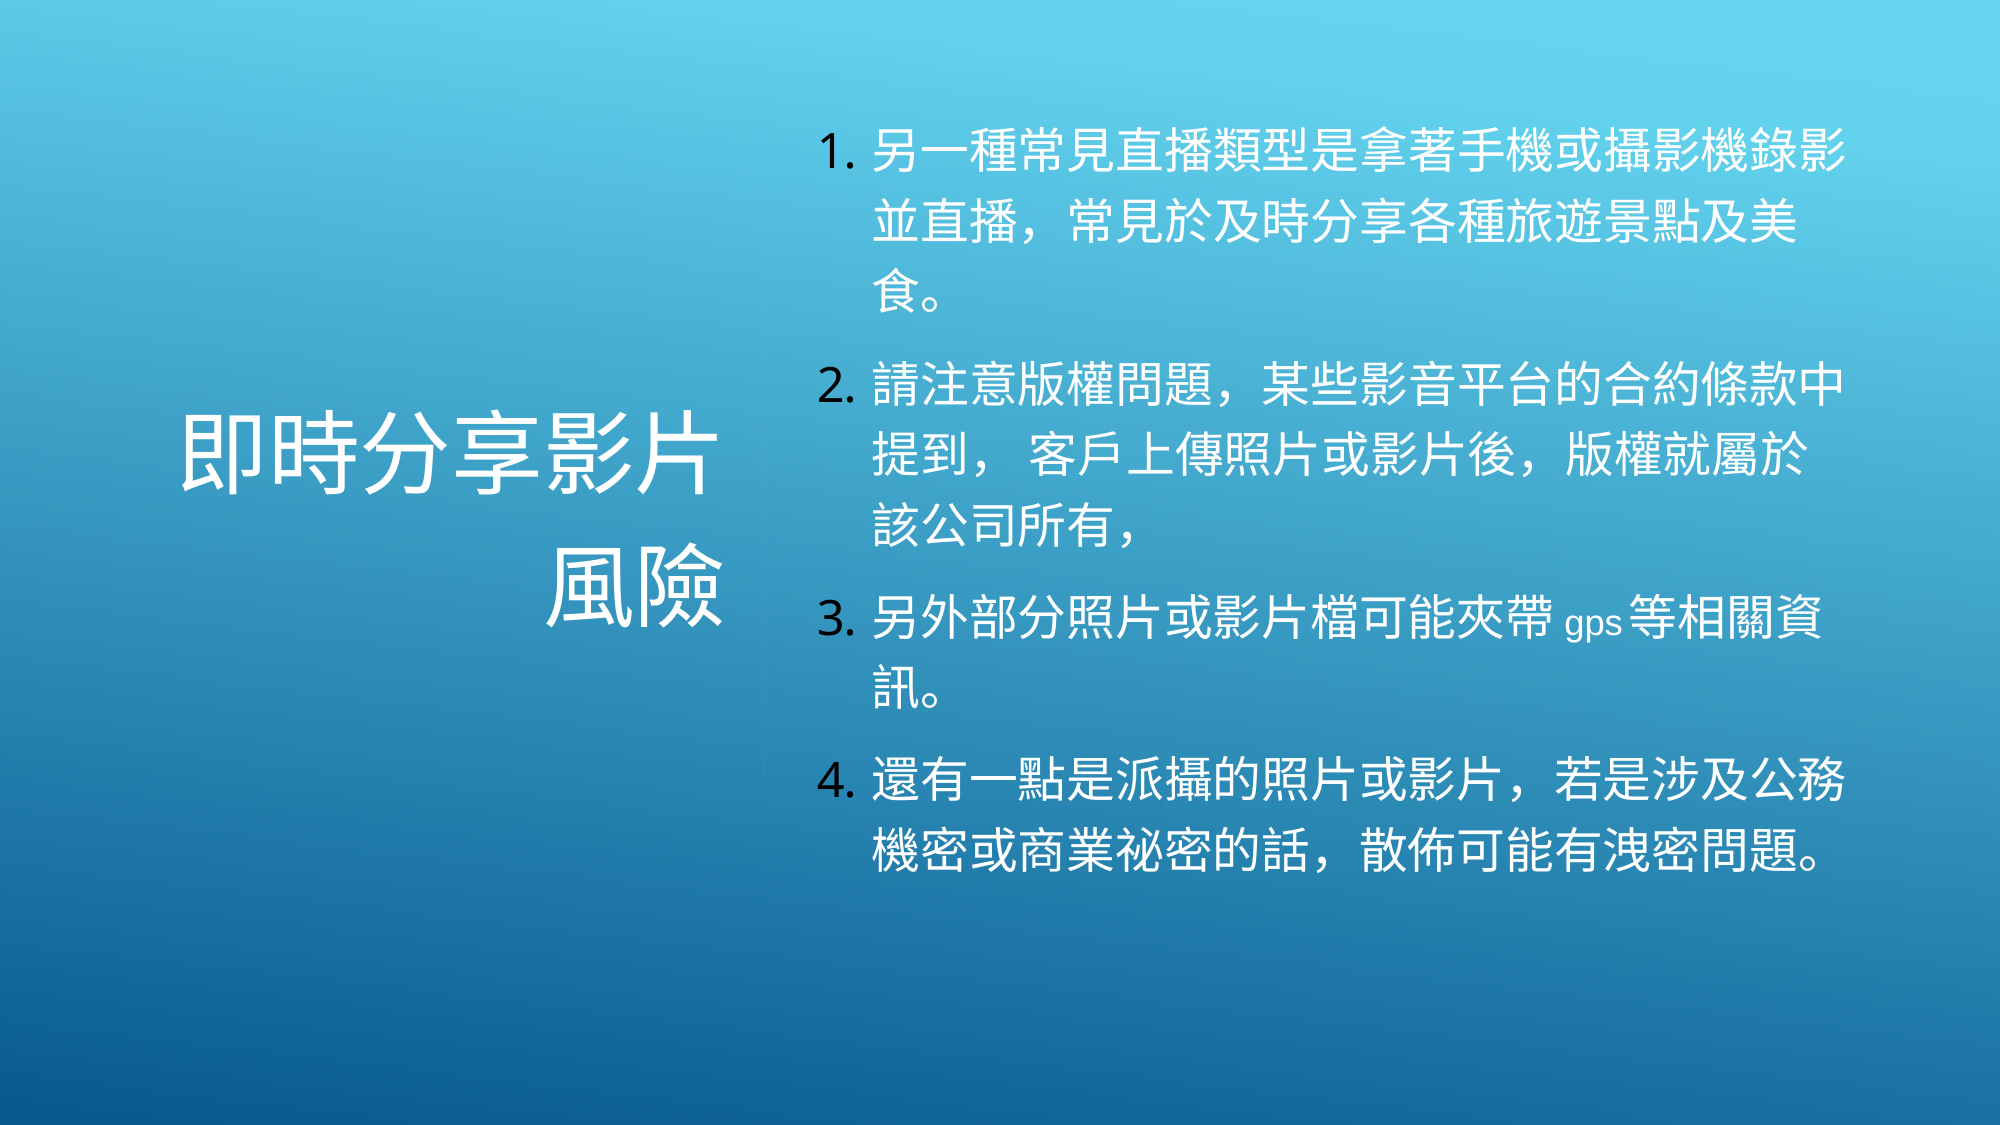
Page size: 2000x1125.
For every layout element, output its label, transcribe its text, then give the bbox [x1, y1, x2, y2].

title 即時分享影片風險 [112, 112, 727, 915]
text_box [0, 0, 2000, 1125]
list 另一種常見直播類型是拿著手機或攝影機錄影並直播，常見於及時分享各種旅遊景點及美食。 請注意版權問題，某些影音平台的合約條款中提到， 客戶上傳照片或影片後，版權就屬於該公司所有， 另外部分照片或影片檔可能夾帶gps等相關資訊。 還有一點是派攝的照片或影片，若是涉及公務機密或商業祕密的話，散佈可能有洩密問題。 [816, 112, 1849, 915]
